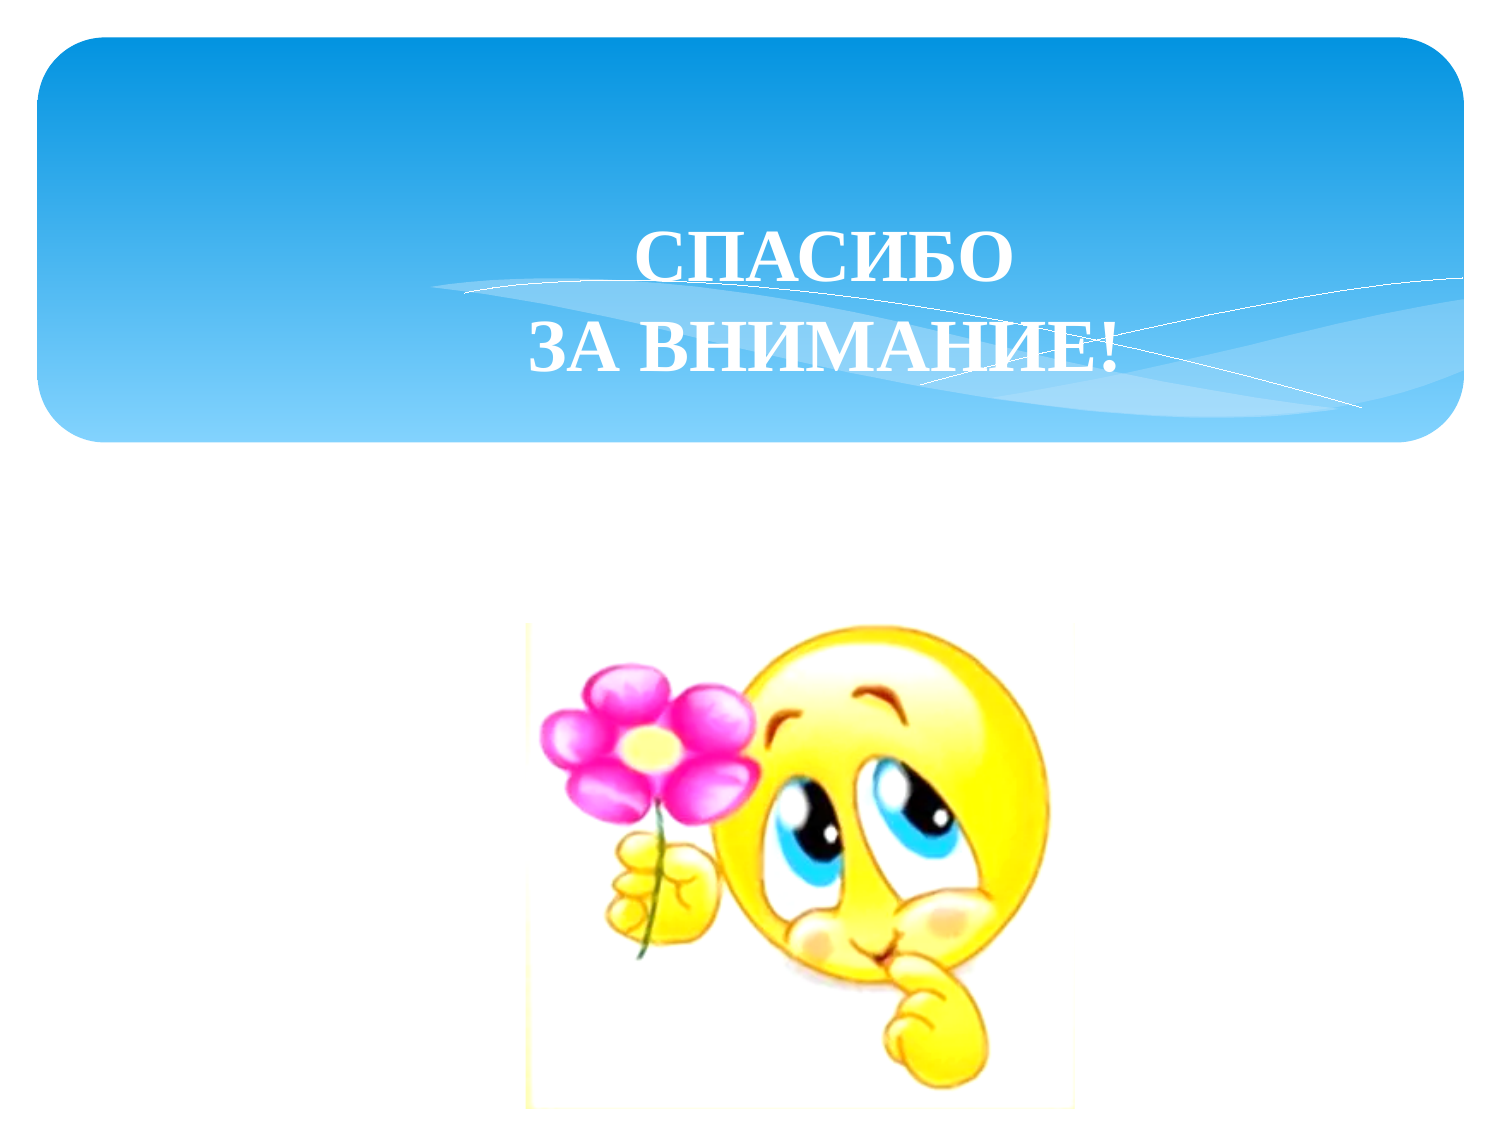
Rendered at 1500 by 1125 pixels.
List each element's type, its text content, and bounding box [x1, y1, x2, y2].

picture [525, 623, 1075, 1109]
title СПАСИБО ЗА ВНИМАНИЕ! ТВОРЧЕСКИХ УСПЕХОВ ! [187, 199, 1463, 622]
